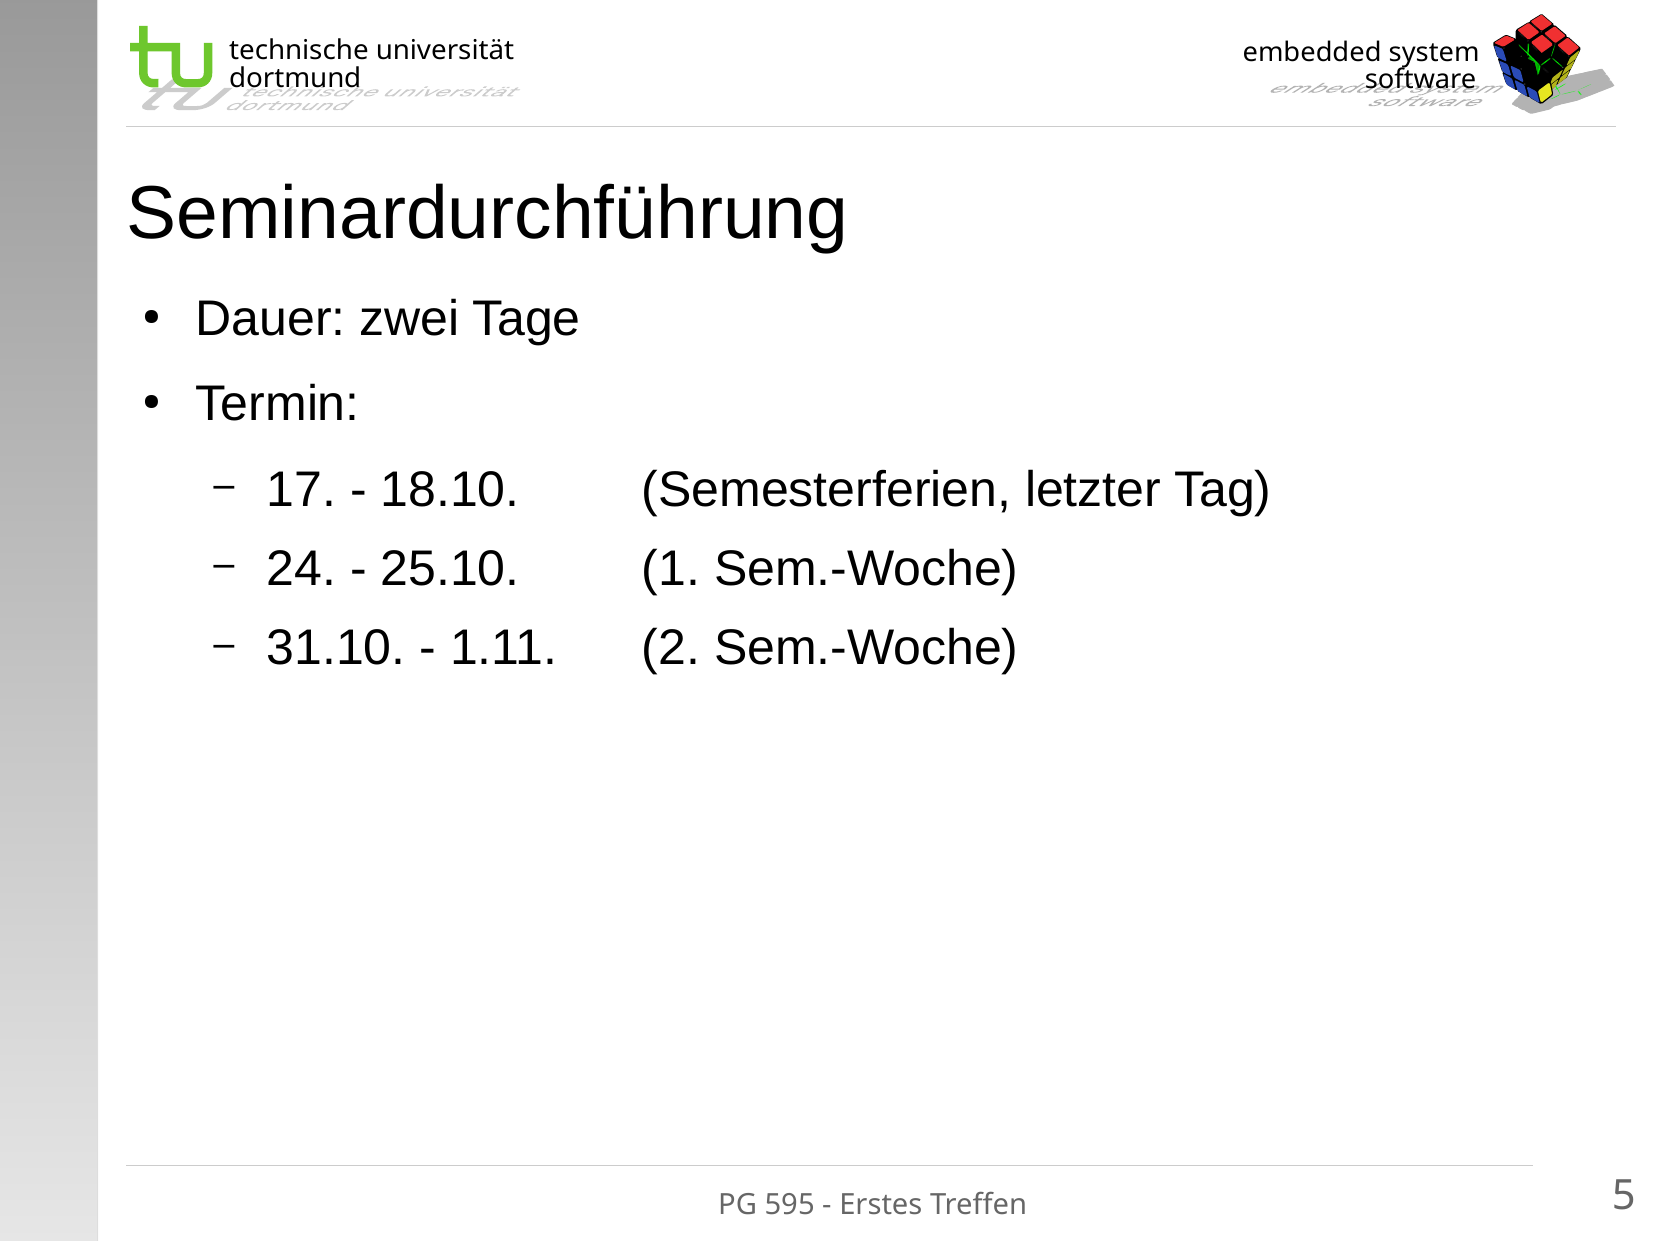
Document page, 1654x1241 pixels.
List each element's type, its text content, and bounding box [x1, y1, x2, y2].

title Seminardurchführung [126, 168, 1559, 257]
list Dauer: zwei Tage Termin: 17. - 18.10. (Semesterferien, letzter Tag) 24. - 25.10. (1. Sem.-Woche) 31.10. - 1.11. (2. Sem.-Woche) [124, 290, 1628, 1010]
